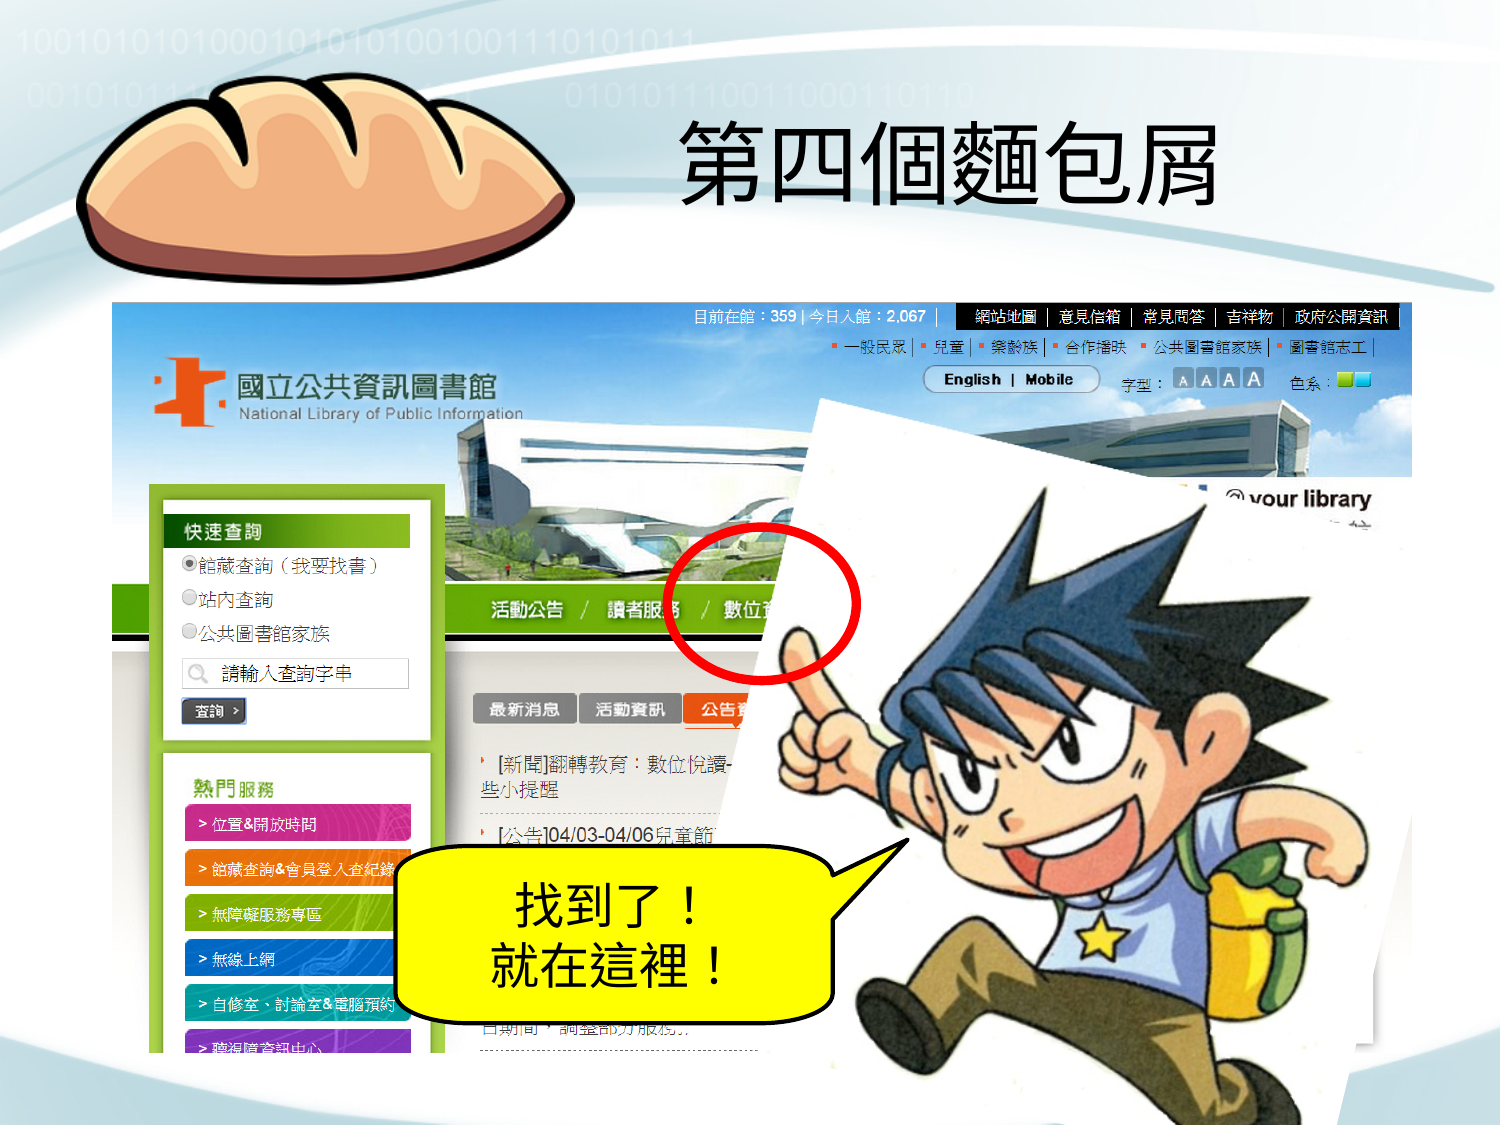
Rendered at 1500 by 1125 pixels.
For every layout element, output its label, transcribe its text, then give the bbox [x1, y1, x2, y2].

text_box 找到了！ 就在這裡！ [395, 839, 908, 1024]
picture [76, 54, 1475, 1125]
title 第四個麵包屑 [631, 67, 1270, 256]
